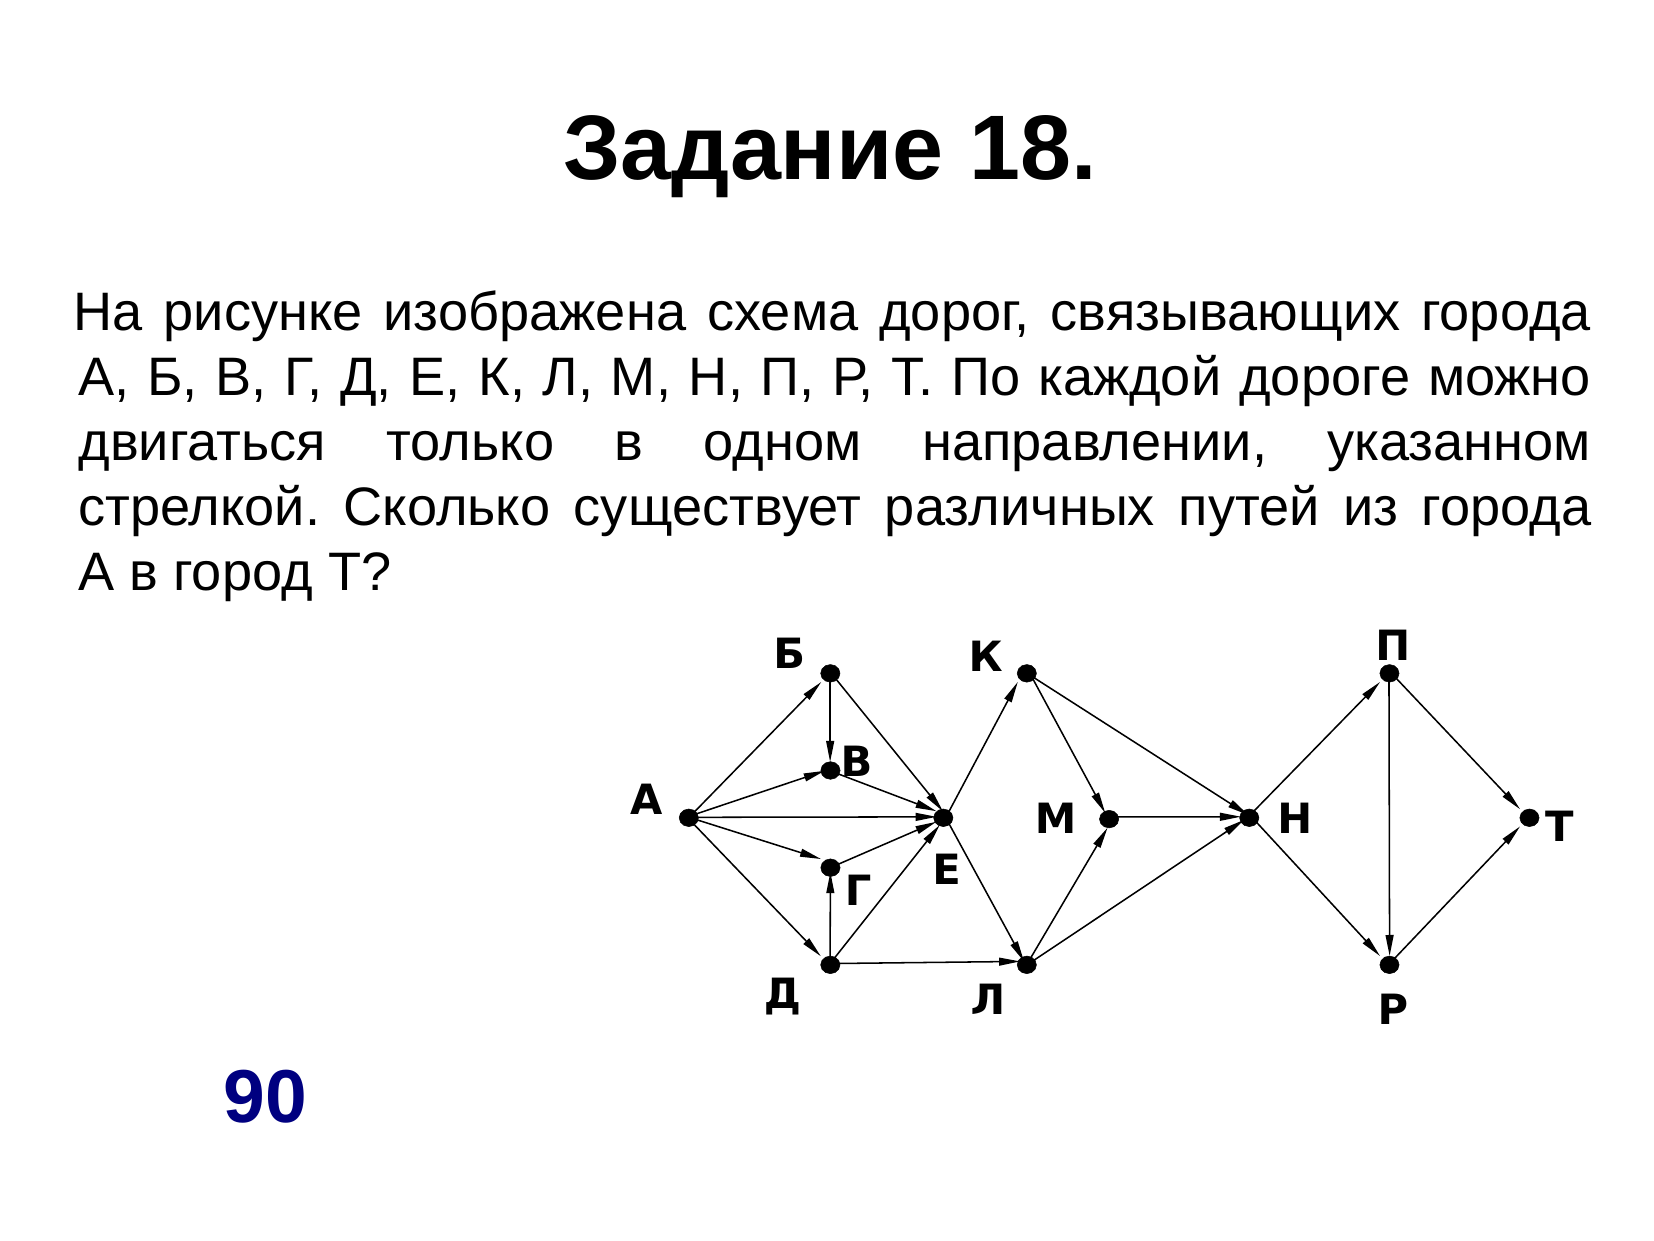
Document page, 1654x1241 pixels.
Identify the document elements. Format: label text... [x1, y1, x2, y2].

text_box Т [1527, 795, 1592, 845]
text_box Б [757, 622, 822, 672]
text_box [933, 808, 948, 827]
text_box [1017, 956, 1037, 974]
text_box Н [1263, 788, 1328, 837]
text_box В [880, 730, 889, 742]
text_box П [1360, 614, 1425, 663]
text_box Е [914, 838, 979, 888]
list На рисунке изображена схема дорог, связывающих города А, Б, В, Г, Д, Е, К, Л, М, Н, П, Р, Т. По каждой дороге можно двигаться только в одном направлении, указанном стрелкой. Сколько существует различных путей из города А в город Т? 90 [58, 268, 1609, 1194]
text_box [820, 859, 826, 876]
text_box [1239, 811, 1259, 827]
text_box Л [956, 968, 1021, 1018]
text_box [1017, 664, 1037, 683]
text_box К [953, 625, 1018, 675]
text_box Е [959, 838, 979, 875]
text_box [1519, 809, 1527, 826]
text_box [947, 812, 953, 823]
text_box Е [914, 838, 925, 855]
text_box В [824, 730, 889, 779]
text_box [1245, 808, 1253, 814]
text_box [1099, 810, 1119, 828]
text_box [679, 808, 696, 827]
text_box Н [1263, 788, 1274, 799]
text_box [1379, 664, 1400, 683]
text_box Г [876, 890, 891, 909]
text_box А [614, 768, 679, 818]
text_box [1379, 956, 1400, 974]
title Задание 18. [82, 68, 1571, 268]
text_box Д [750, 962, 815, 1012]
text_box Р [1360, 978, 1425, 1028]
text_box [820, 956, 840, 974]
text_box [820, 664, 841, 682]
text_box М [1023, 787, 1088, 836]
text_box Г [826, 859, 891, 909]
